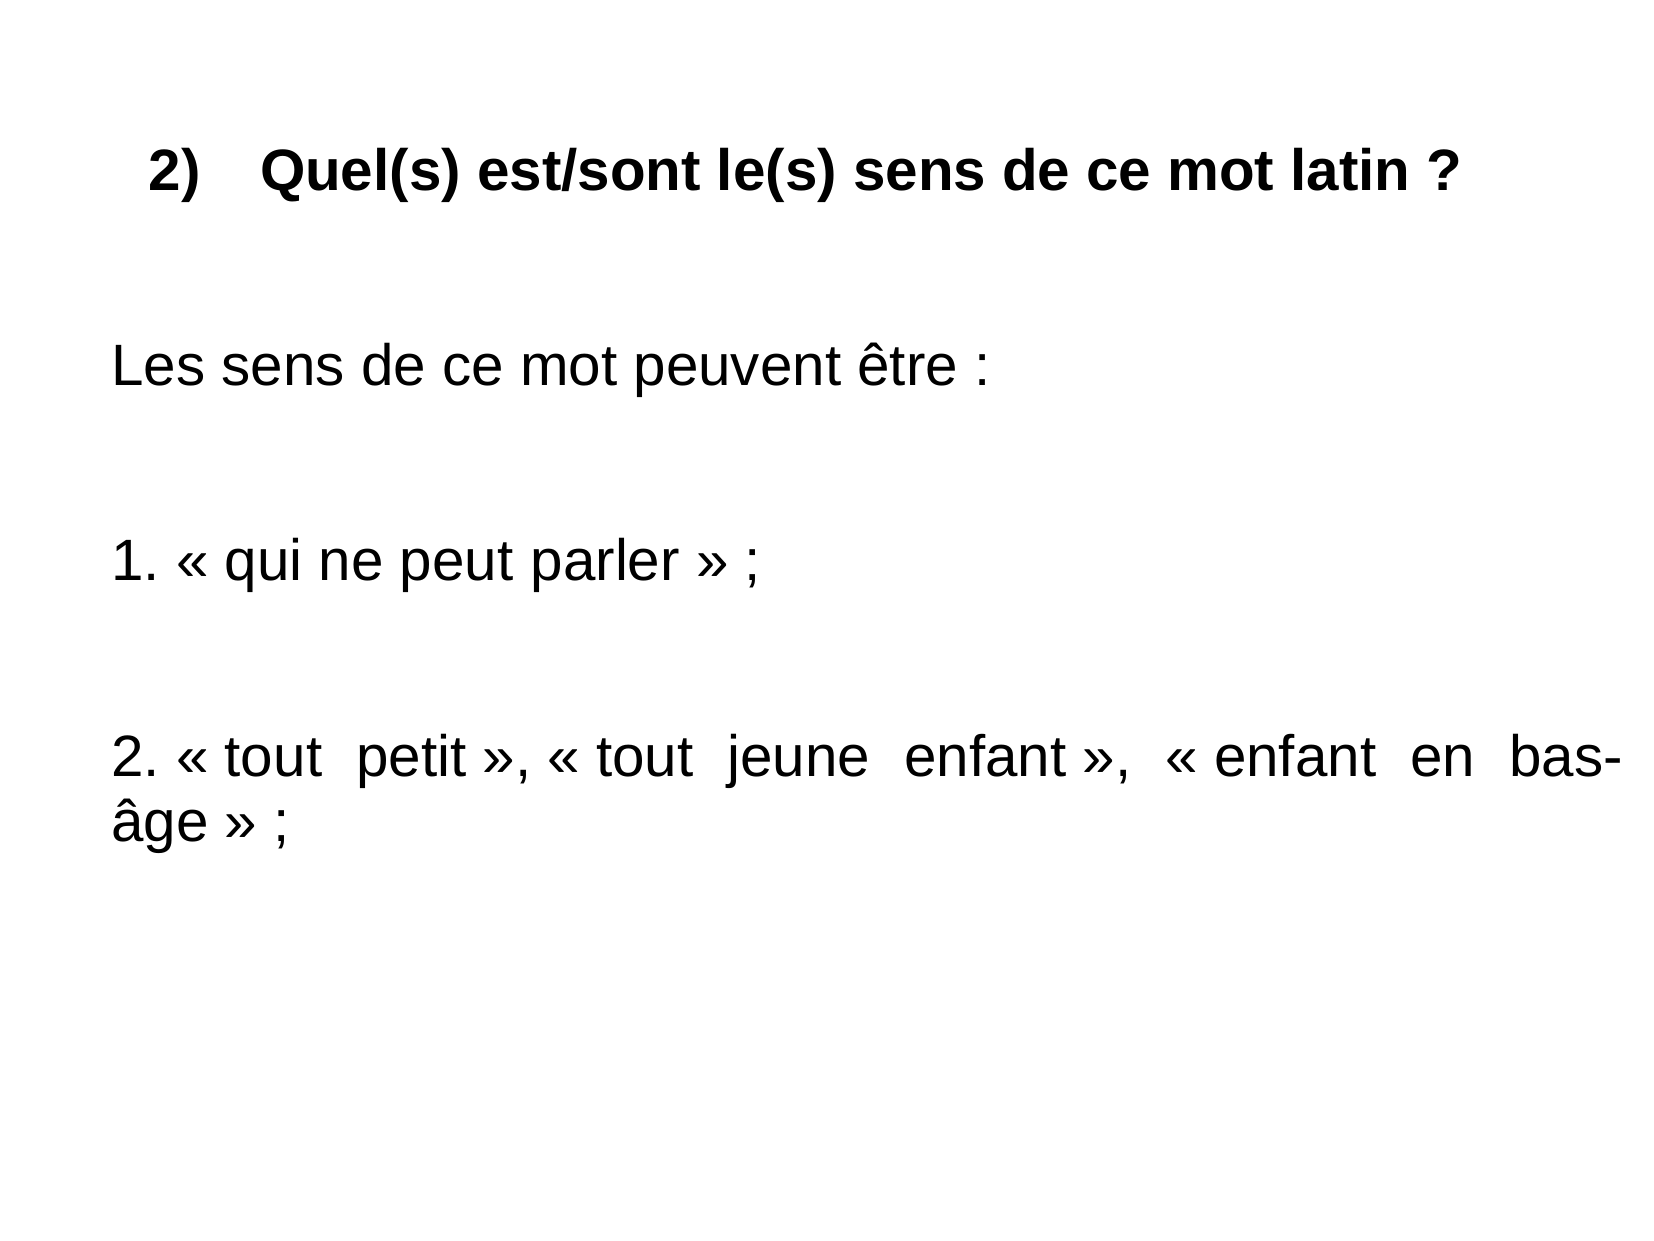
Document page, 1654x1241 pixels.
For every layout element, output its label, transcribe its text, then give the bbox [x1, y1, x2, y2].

text_box 2) Quel(s) est/sont le(s) sens de ce mot latin ? Les sens de ce mot peuvent être : 1. « qui ne peut parler » ; 2. « tout petit », « tout jeune enfant », « enfant en bas-âge » ; [96, 130, 1640, 1056]
